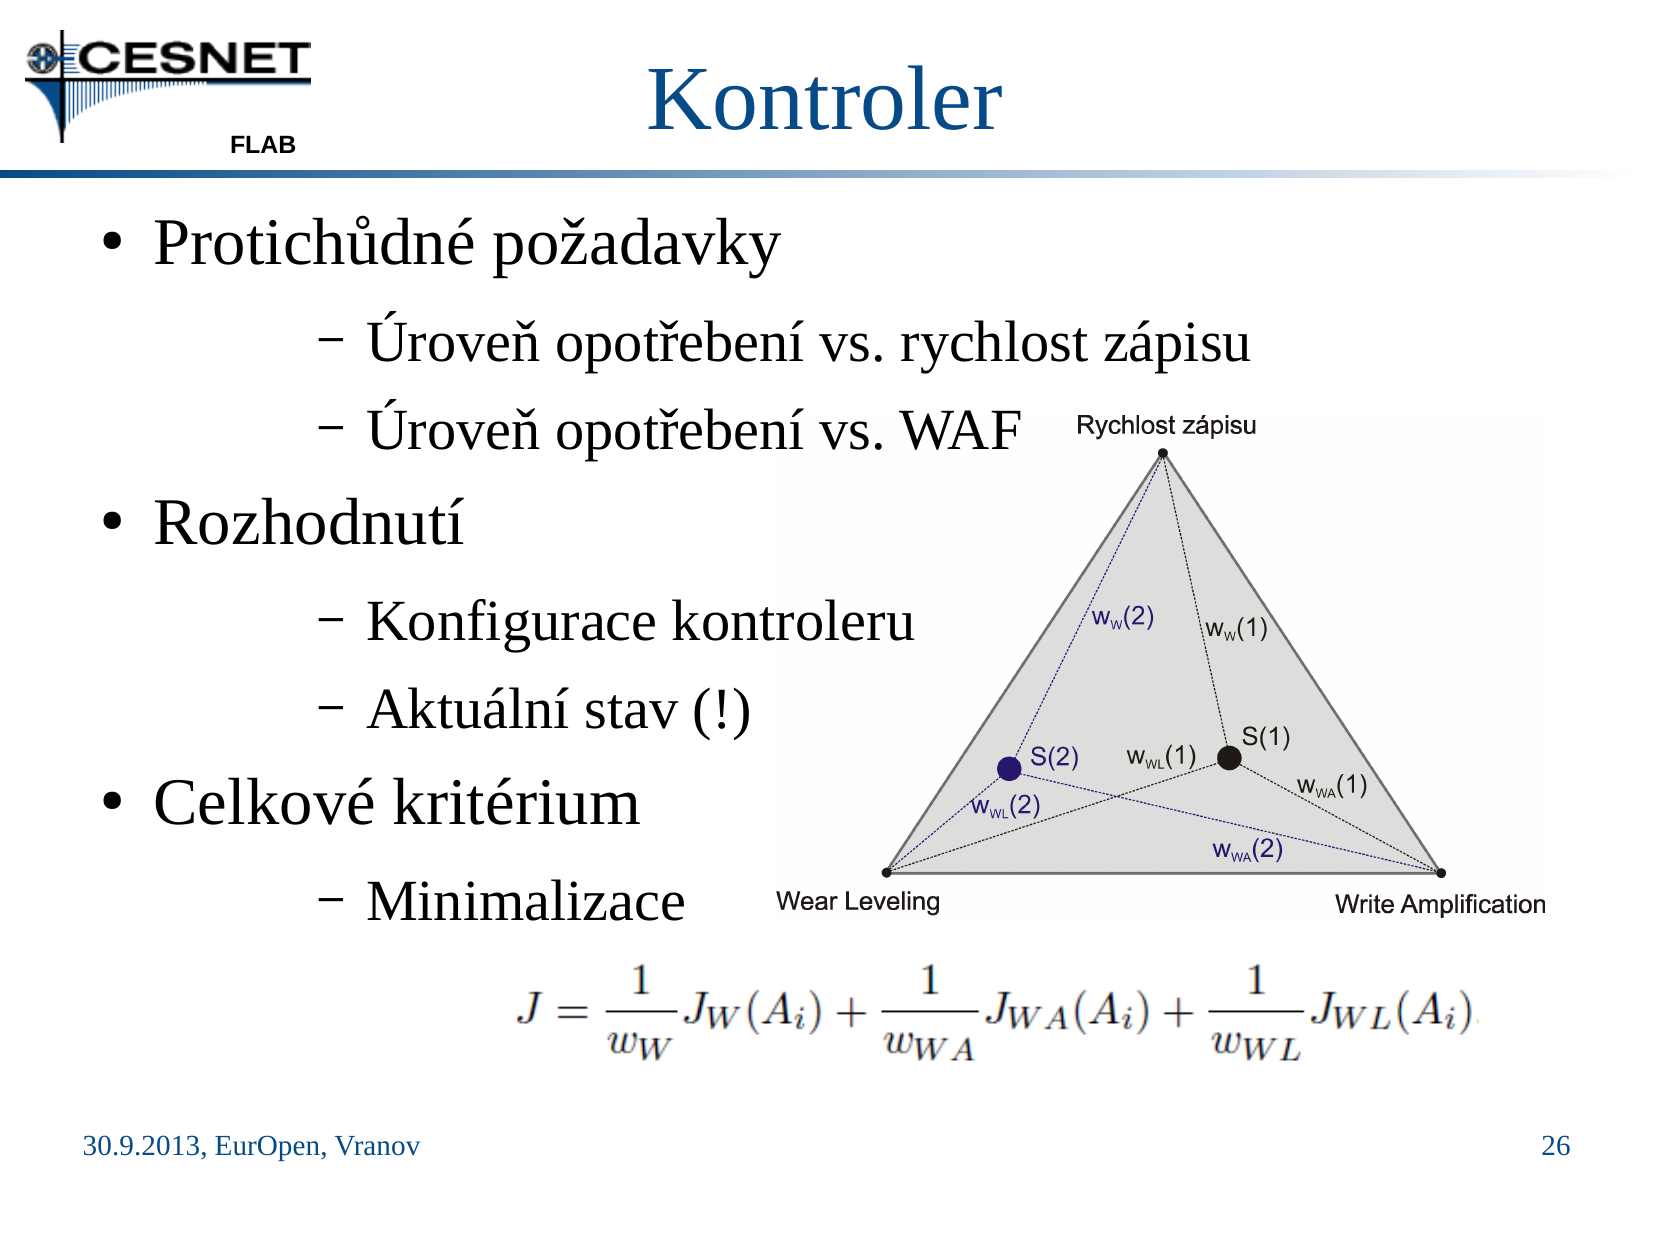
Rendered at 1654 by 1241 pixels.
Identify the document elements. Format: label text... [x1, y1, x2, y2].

picture [25, 30, 311, 143]
picture [496, 924, 1479, 1096]
list Protichůdné požadavky Úroveň opotřebení vs. rychlost zápisu Úroveň opotřebení vs. WAF Rozhodnutí Konfigurace kontroleru Aktuální stav (!) Celkové kritérium Minimalizace [82, 205, 1571, 934]
title Kontroler [79, 47, 1571, 150]
